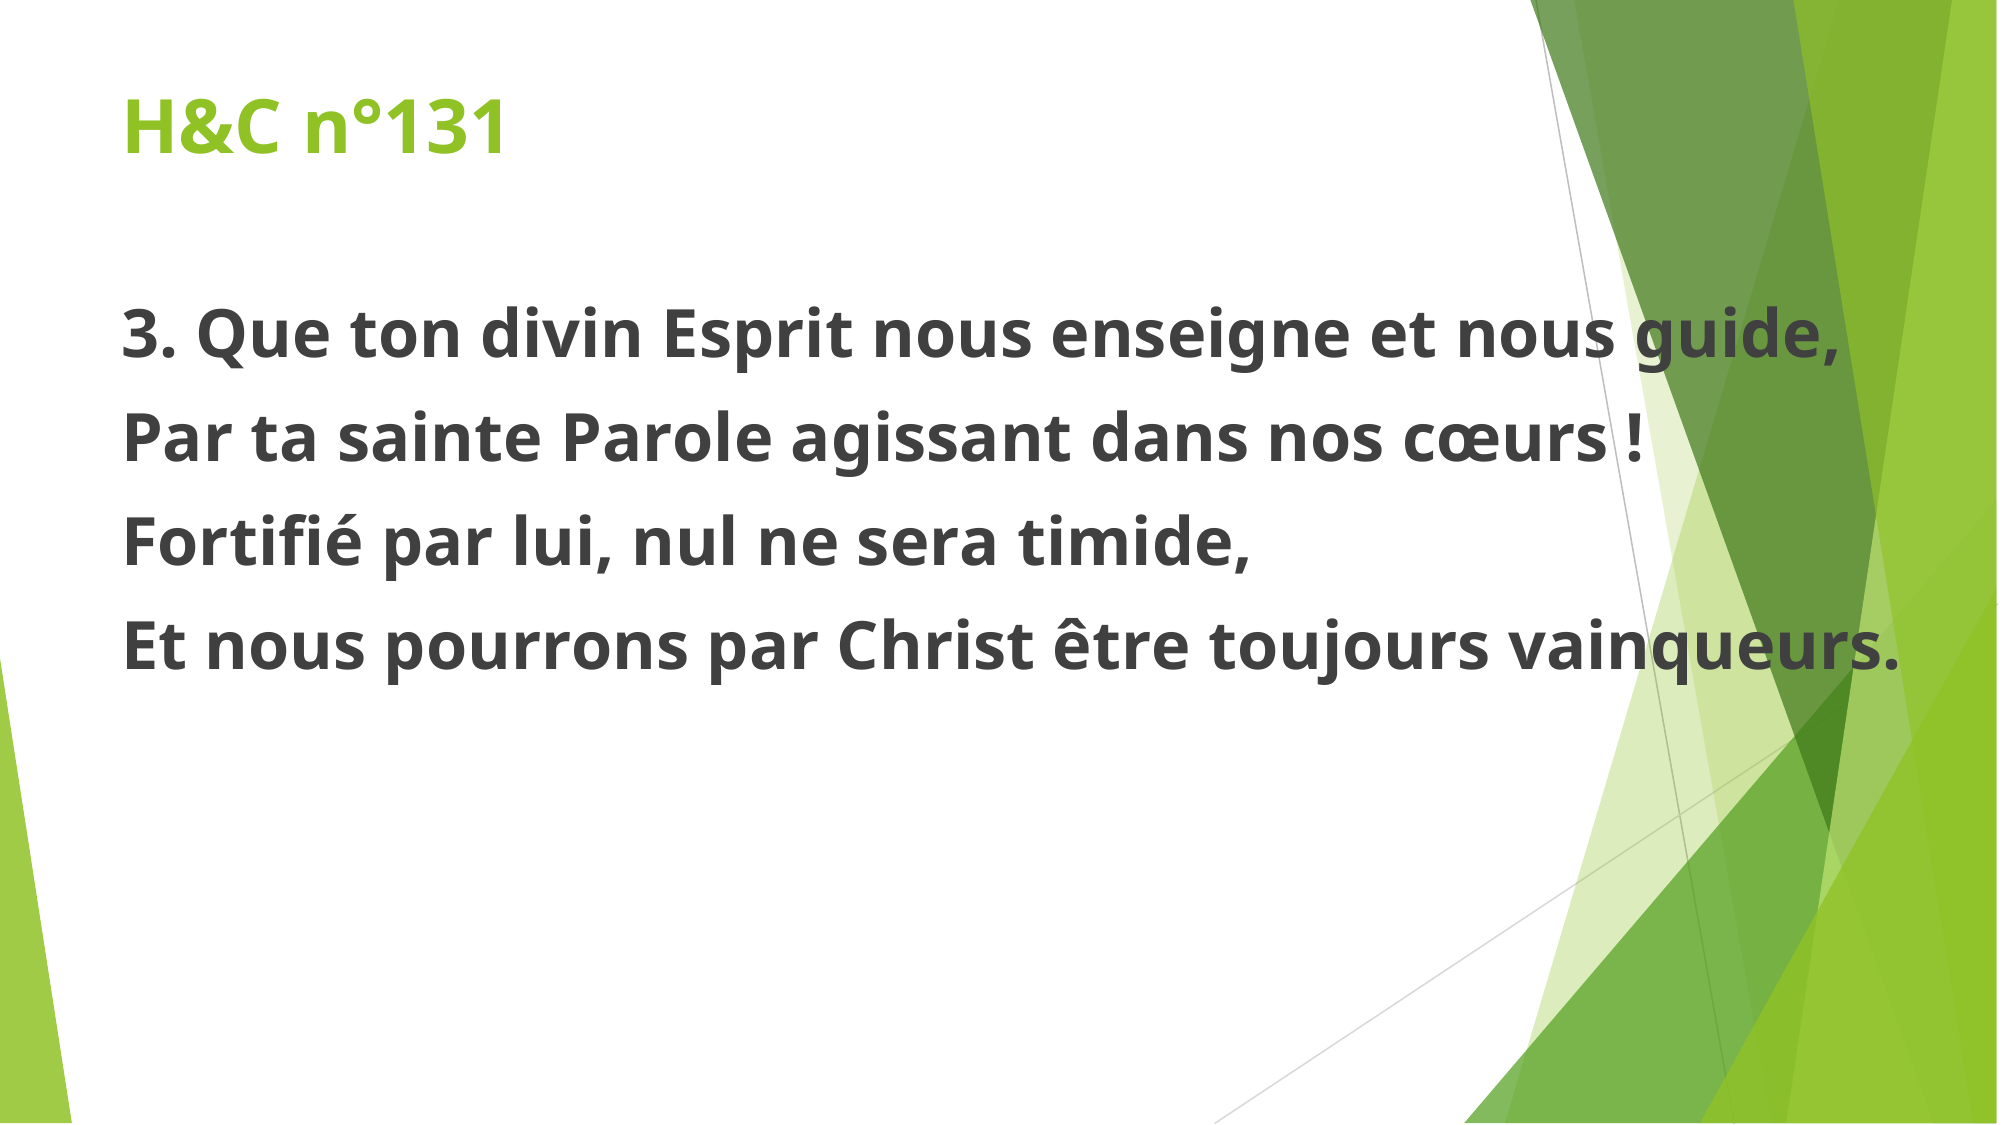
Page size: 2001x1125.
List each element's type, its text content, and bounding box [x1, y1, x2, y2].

text_box H&C n°131 [106, 70, 1522, 178]
text_box 3. Que ton divin Esprit nous enseigne et nous guide, Par ta sainte Parole agissant dans nos cœurs ! Fortifié par lui, nul ne sera timide, Et nous pourrons par Christ être toujours vainqueurs. [106, 271, 2001, 1037]
